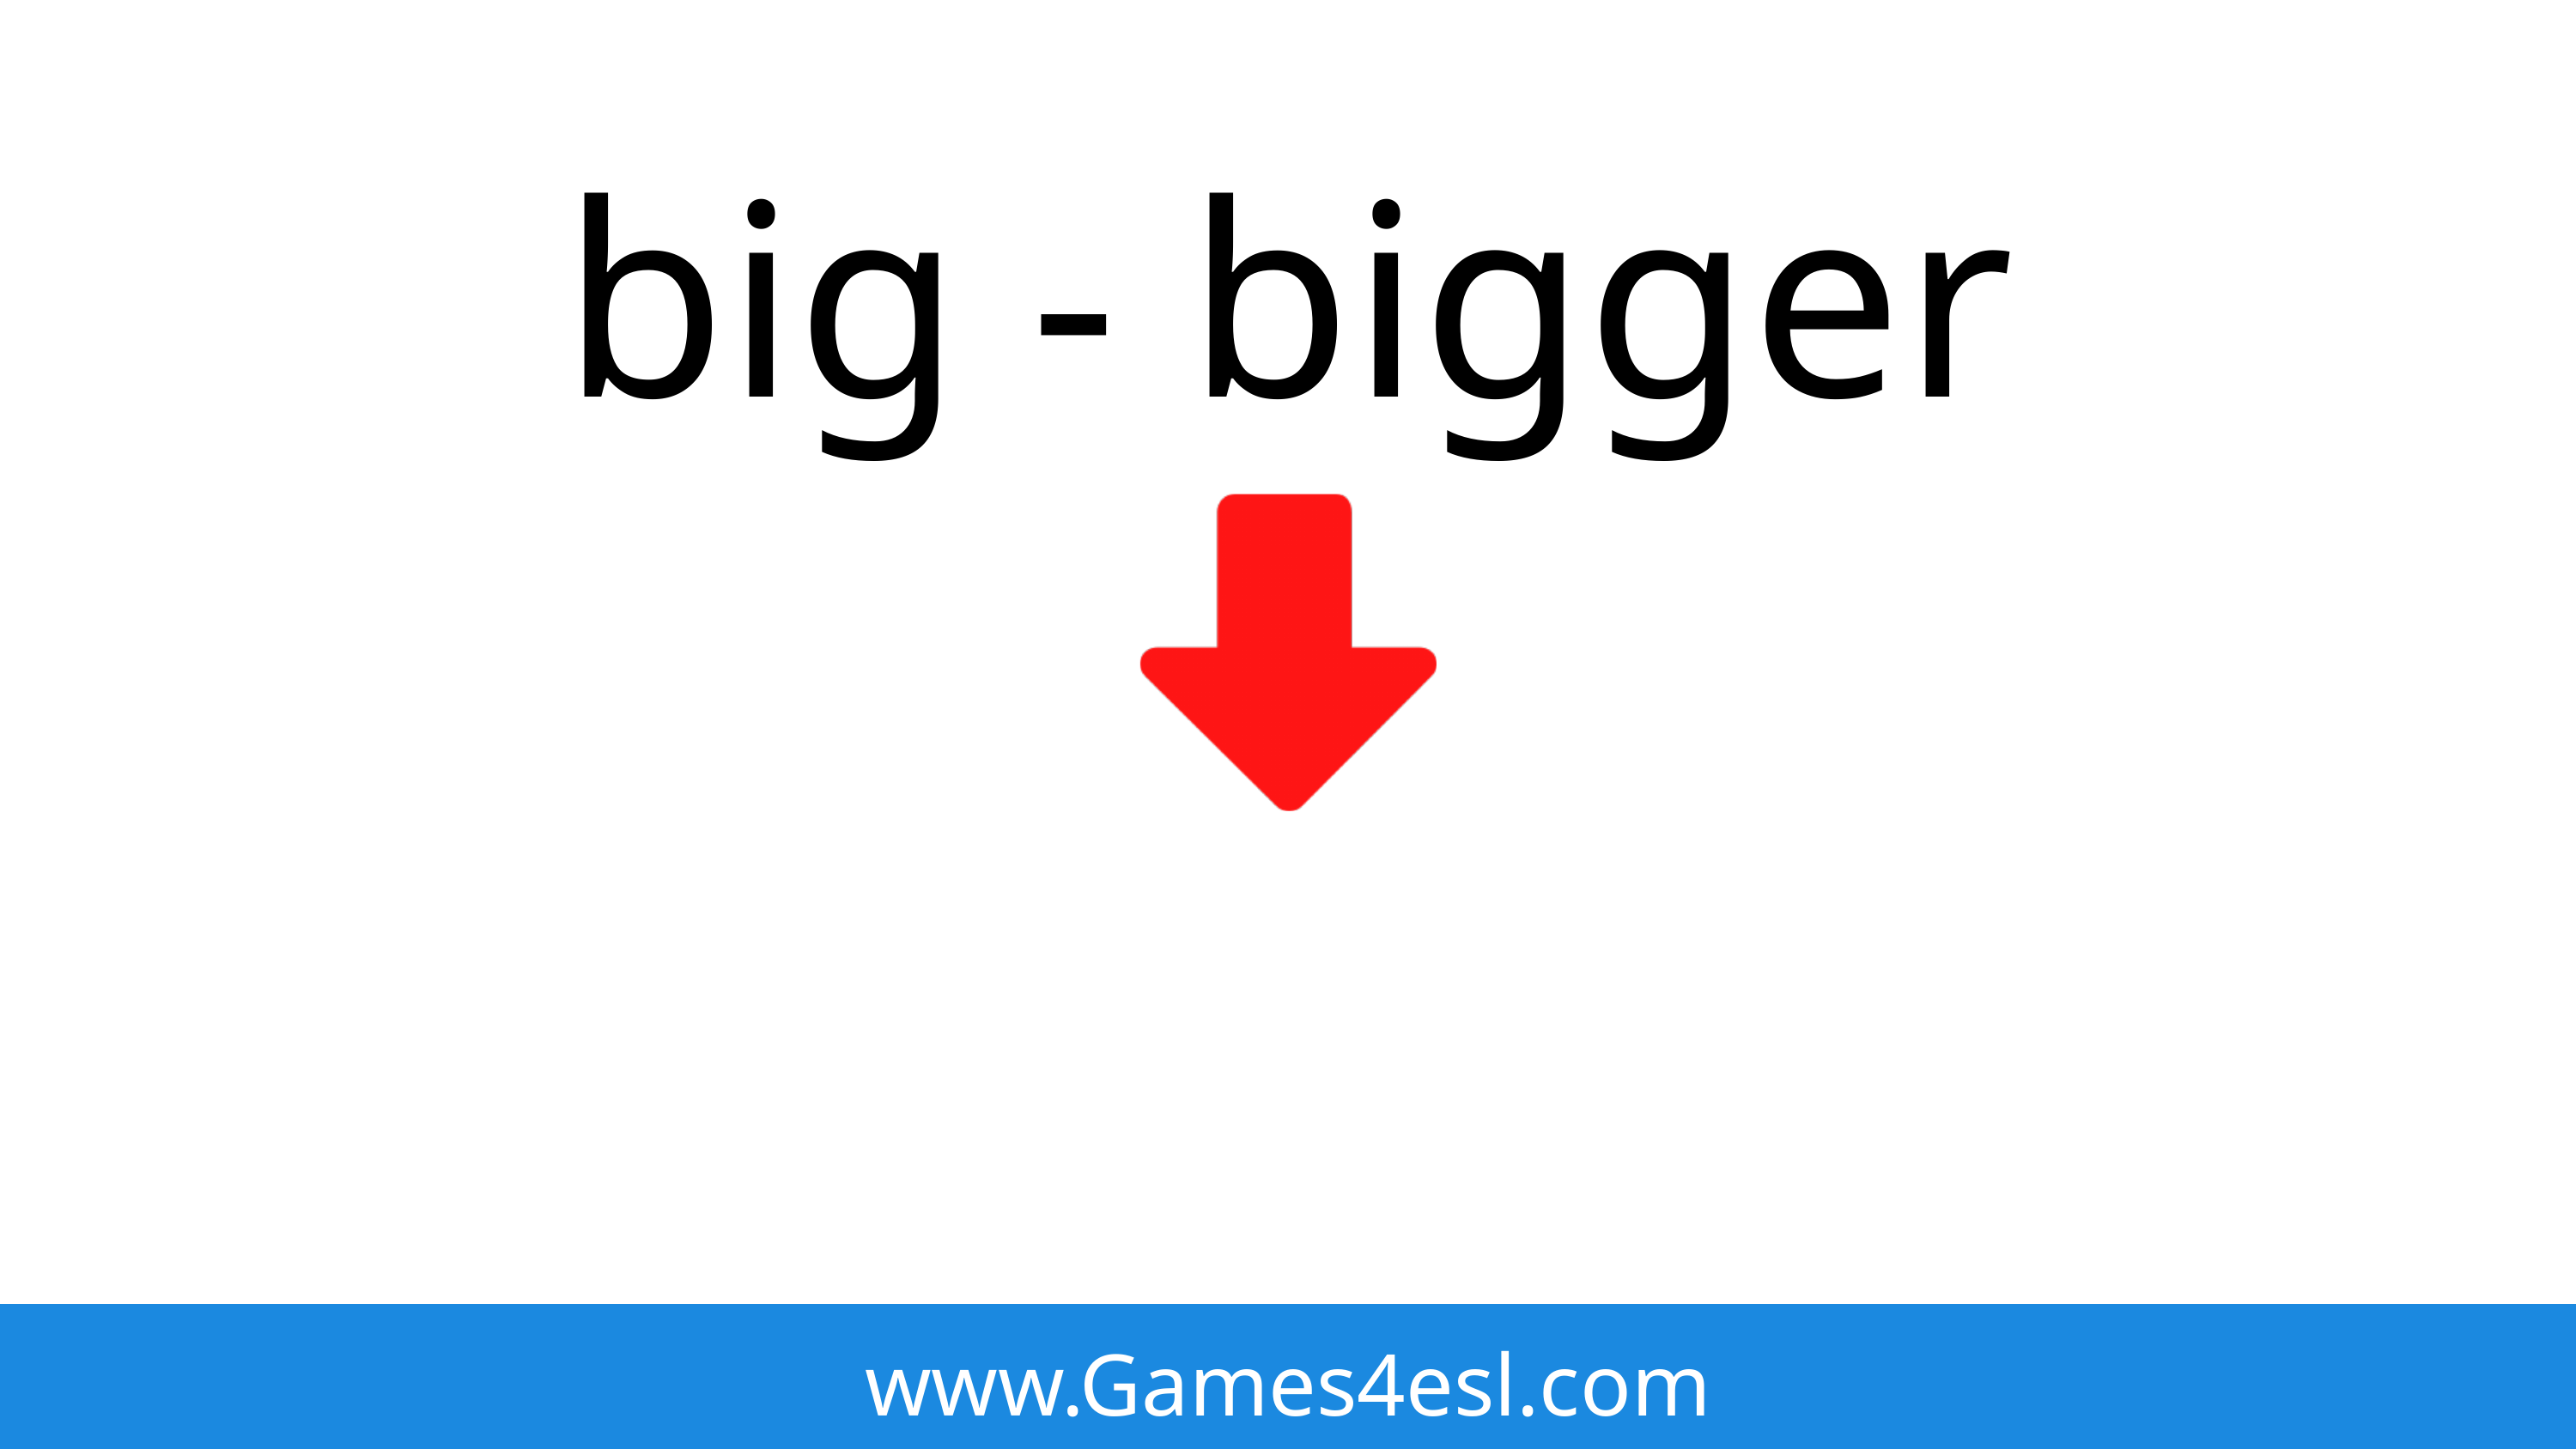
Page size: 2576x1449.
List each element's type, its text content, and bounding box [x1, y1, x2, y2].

text_box [0, 1304, 2576, 1449]
text_box big - bigger [434, 75, 2142, 436]
picture [1139, 494, 1437, 811]
text_box www.Games4esl.com [842, 1314, 1734, 1426]
